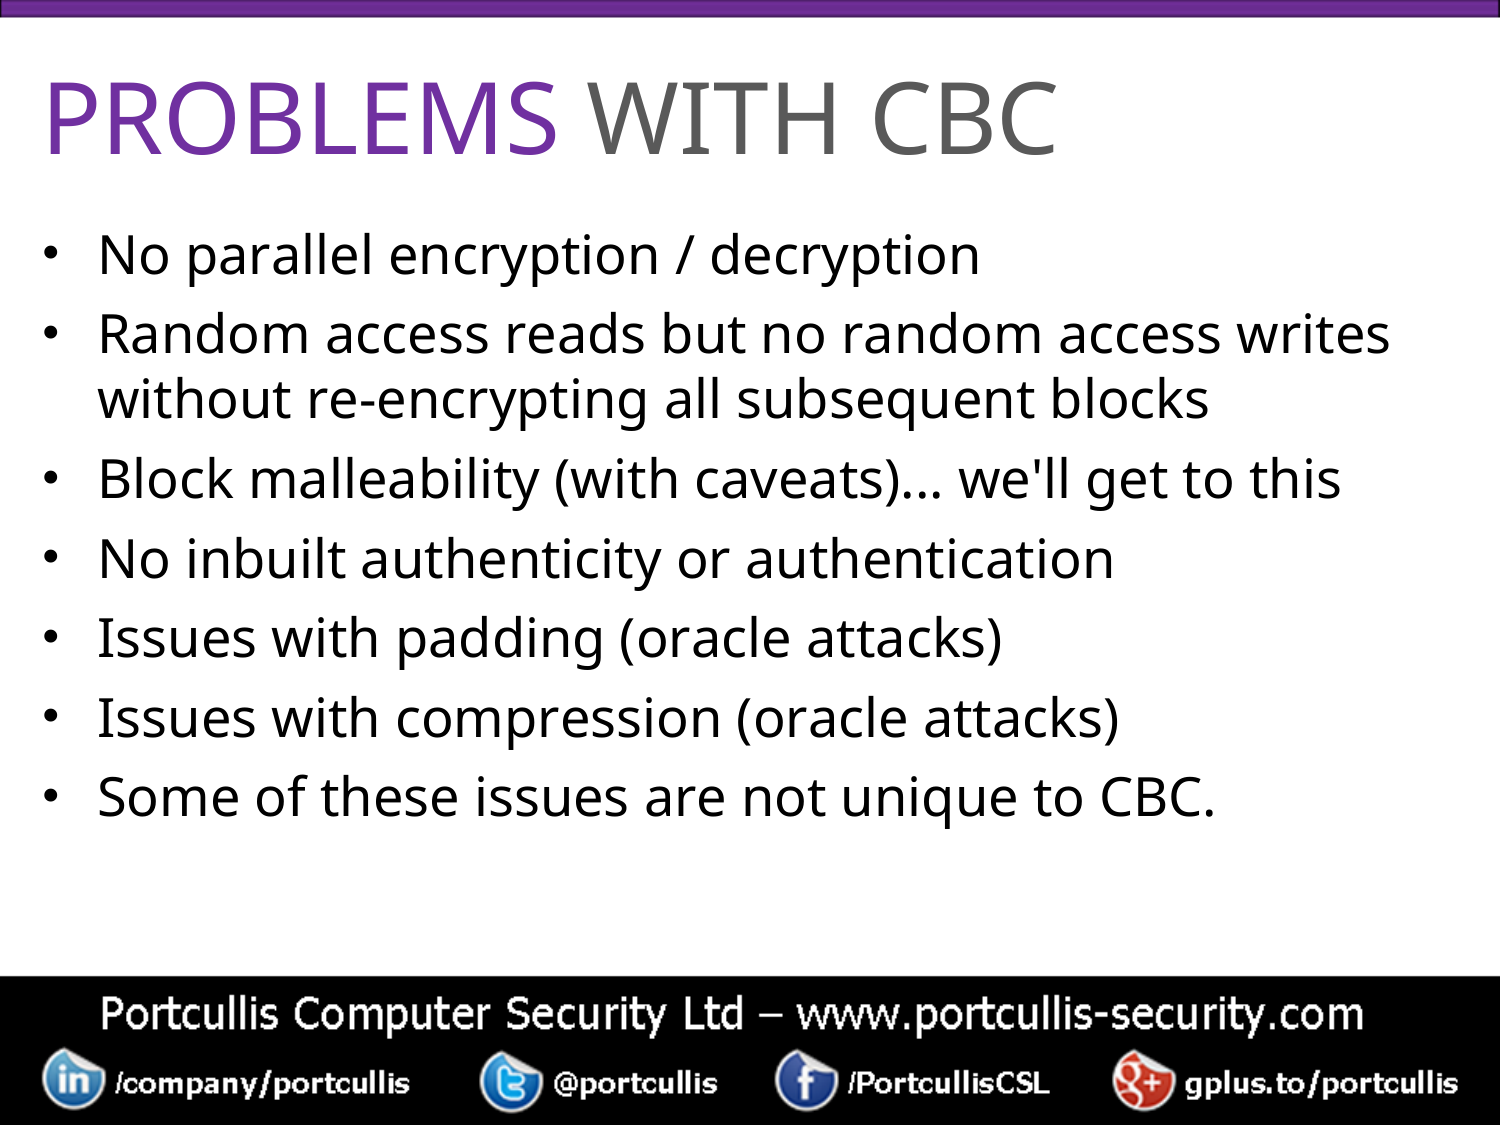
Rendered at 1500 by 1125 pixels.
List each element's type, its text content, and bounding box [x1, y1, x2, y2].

list No parallel encryption / decryption Random access reads but no random access writes without re-encrypting all subsequent blocks Block malleability (with caveats)... we'll get to this No inbuilt authenticity or authentication Issues with padding (oracle attacks) Issues with compression (oracle attacks) Some of these issues are not unique to CBC. [41, 219, 1428, 965]
title PROBLEMS WITH CBC [41, 42, 1434, 202]
picture [0, 0, 1500, 1125]
